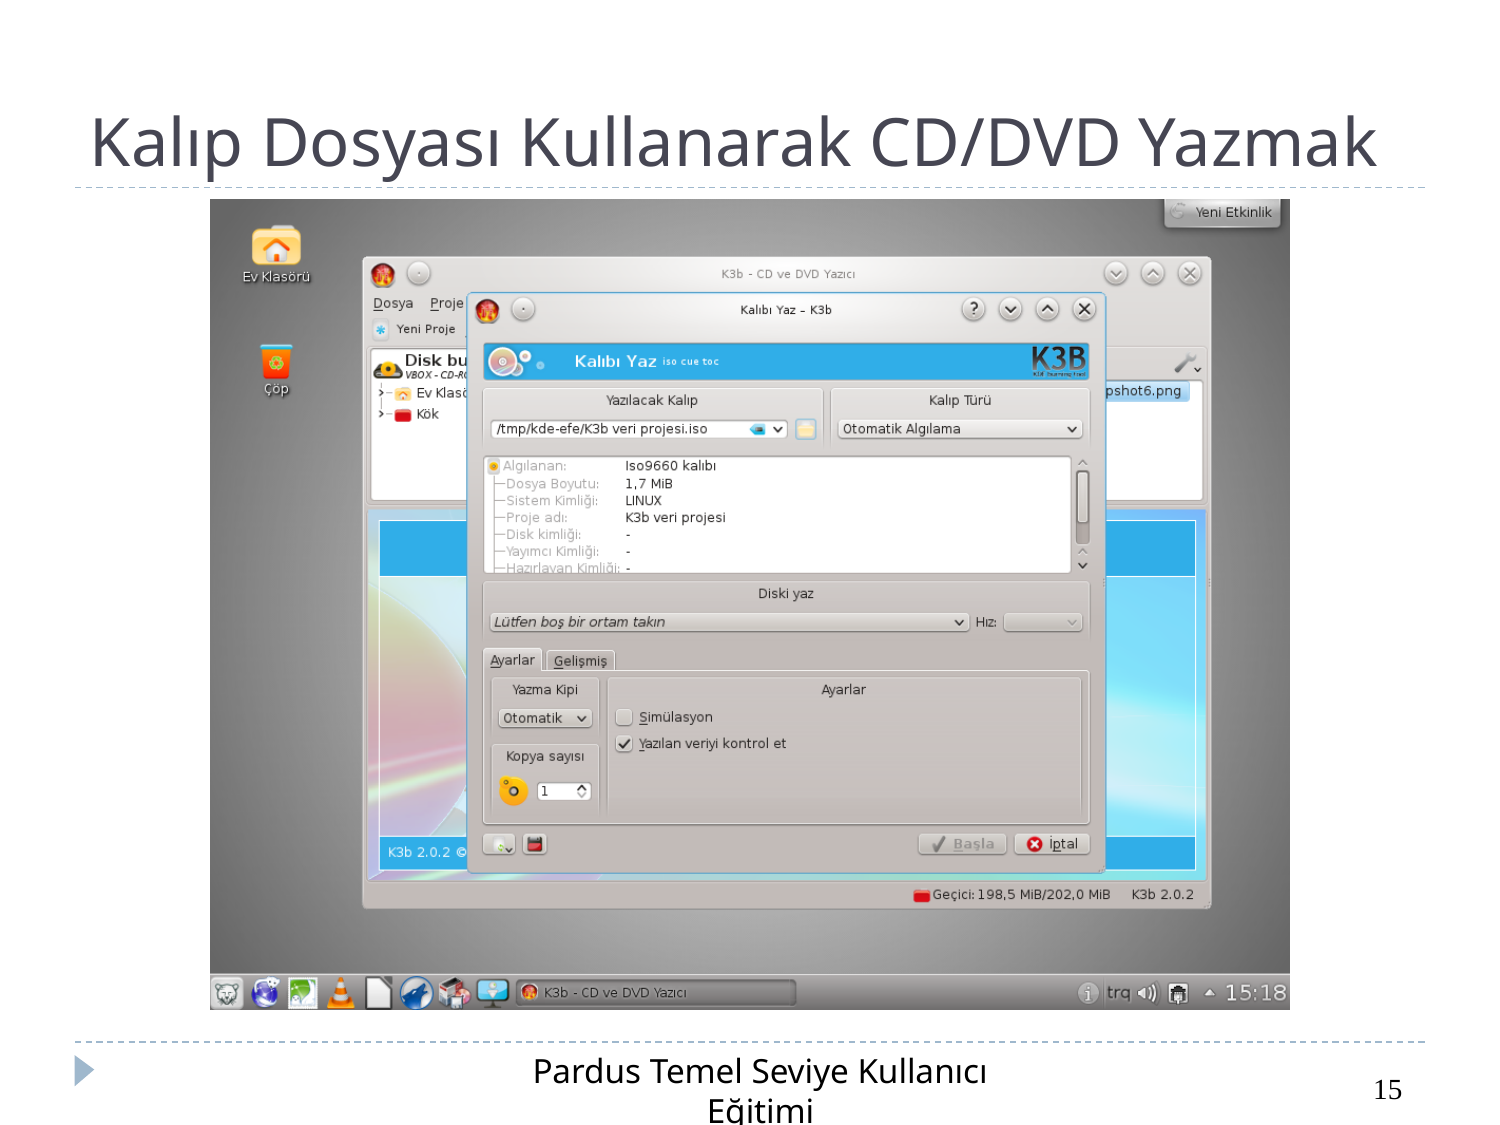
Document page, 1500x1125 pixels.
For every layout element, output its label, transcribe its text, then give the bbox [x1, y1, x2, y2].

title Kalıp Dosyası Kullanarak CD/DVD Yazmak [75, 24, 1425, 188]
picture [210, 199, 1290, 1010]
